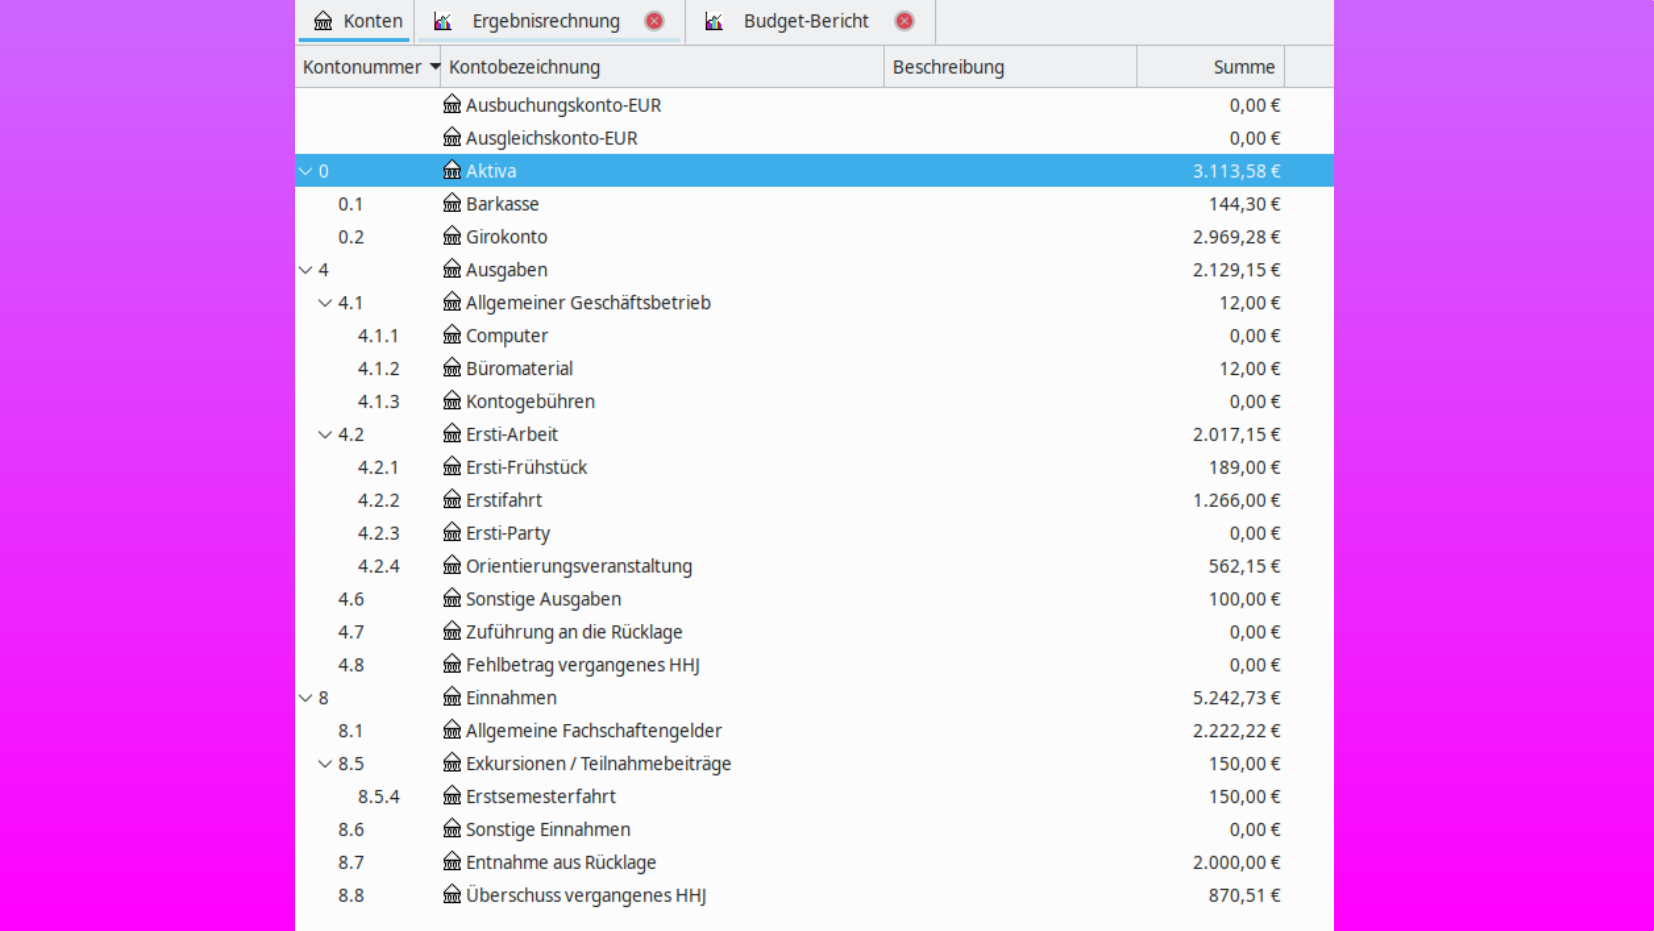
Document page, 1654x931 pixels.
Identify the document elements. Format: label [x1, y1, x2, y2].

picture [295, 0, 1334, 931]
